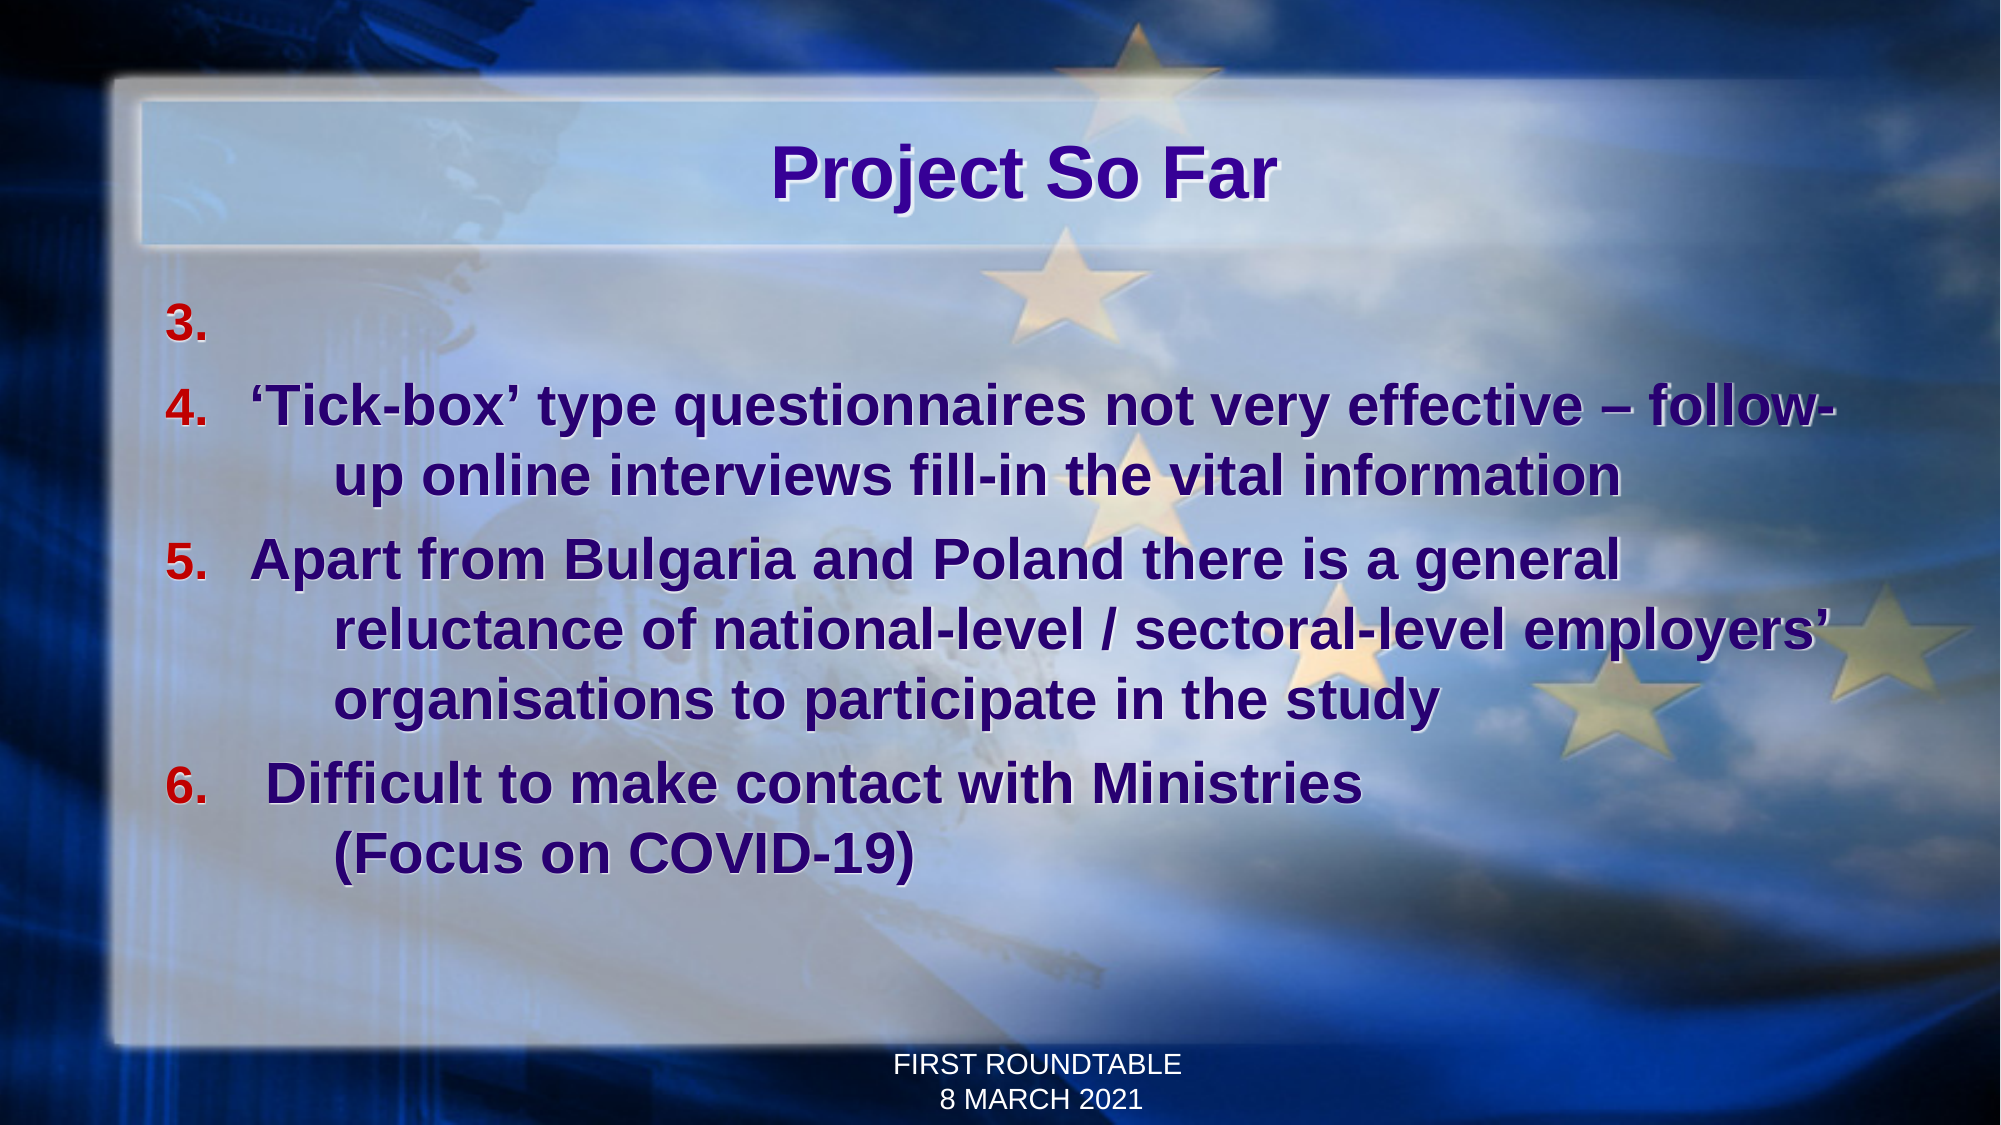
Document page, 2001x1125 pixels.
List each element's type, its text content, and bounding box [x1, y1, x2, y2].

list ‘Tick-box’ type questionnaires not very effective – follow-up online interviews fill-in the vital information Apart from Bulgaria and Poland there is a general reluctance of national-level / sectoral-level employers’ organisations to participate in the study Difficult to make contact with Ministries (Focus on COVID-19) [150, 275, 1900, 1026]
title Project So Far [150, 87, 1900, 251]
text_box FIRST ROUNDTABLE 8 MARCH 2021 [541, 1037, 1543, 1124]
